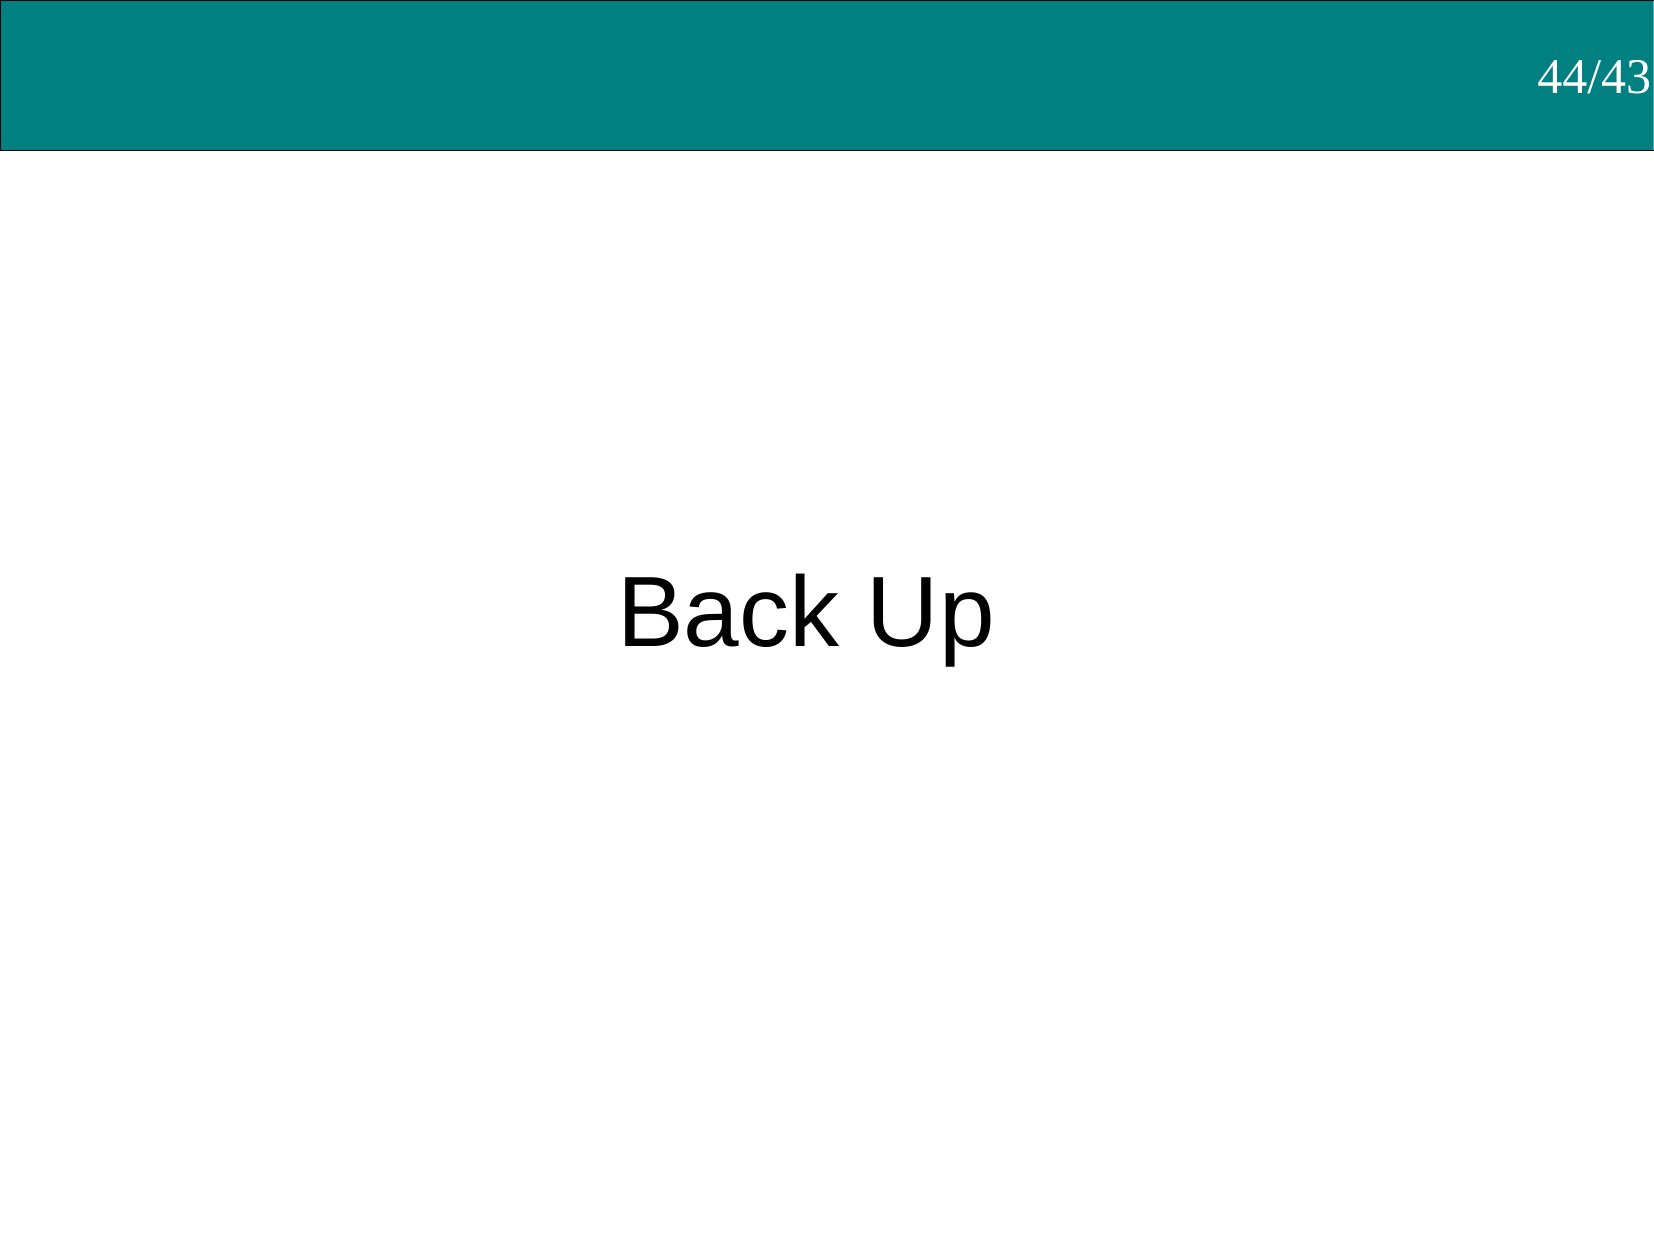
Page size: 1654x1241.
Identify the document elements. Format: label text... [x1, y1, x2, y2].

text_box Back Up [300, 548, 1313, 676]
